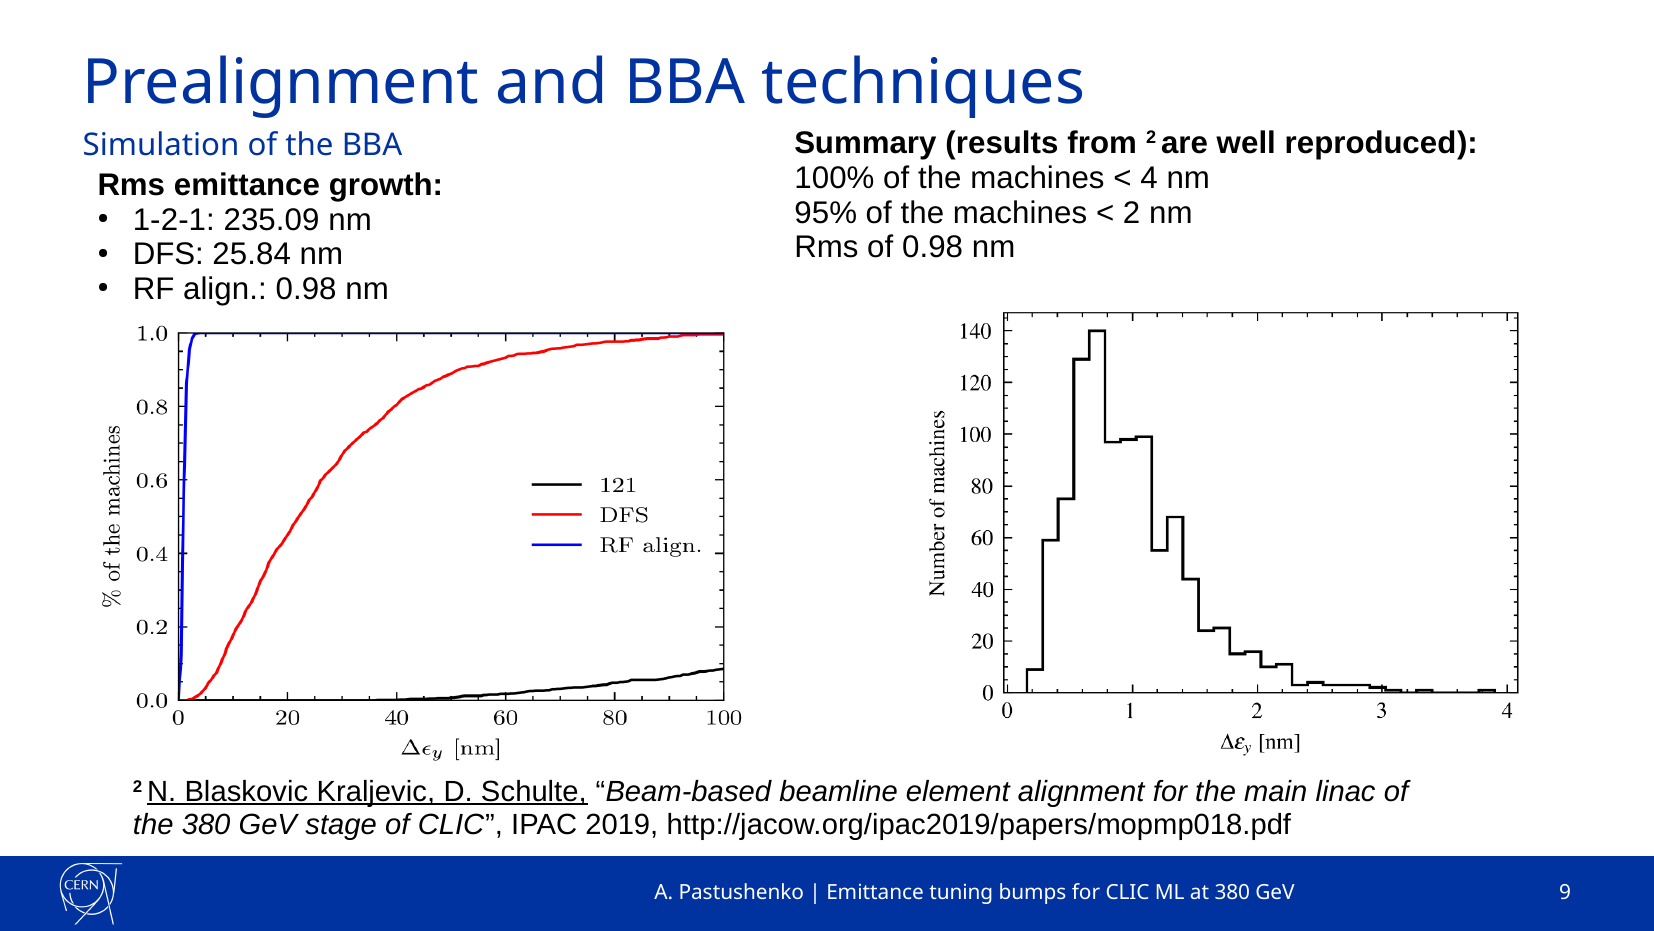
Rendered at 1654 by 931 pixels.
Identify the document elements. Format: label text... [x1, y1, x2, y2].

picture [909, 307, 1527, 759]
text_box Summary (results from 2 are well reproduced): 100% of the machines < 4 nm 95% of the machines < 2 nm Rms of 0.98 nm [779, 118, 1595, 308]
text_box 2 N. Blaskovic Kraljevic, D. Schulte, “Beam-based beamline element alignment for the main linac of the 380 GeV stage of CLIC”, IPAC 2019, http://jacow.org/ipac2019/papers/mopmp018.pdf [118, 767, 1430, 849]
picture [94, 316, 749, 768]
title Prealignment and BBA techniques Simulation of the BBA [82, 37, 1571, 193]
picture [56, 859, 127, 928]
text_box Rms emittance growth: 1-2-1: 235.09 nm DFS: 25.84 nm RF align.: 0.98 nm [82, 159, 674, 343]
